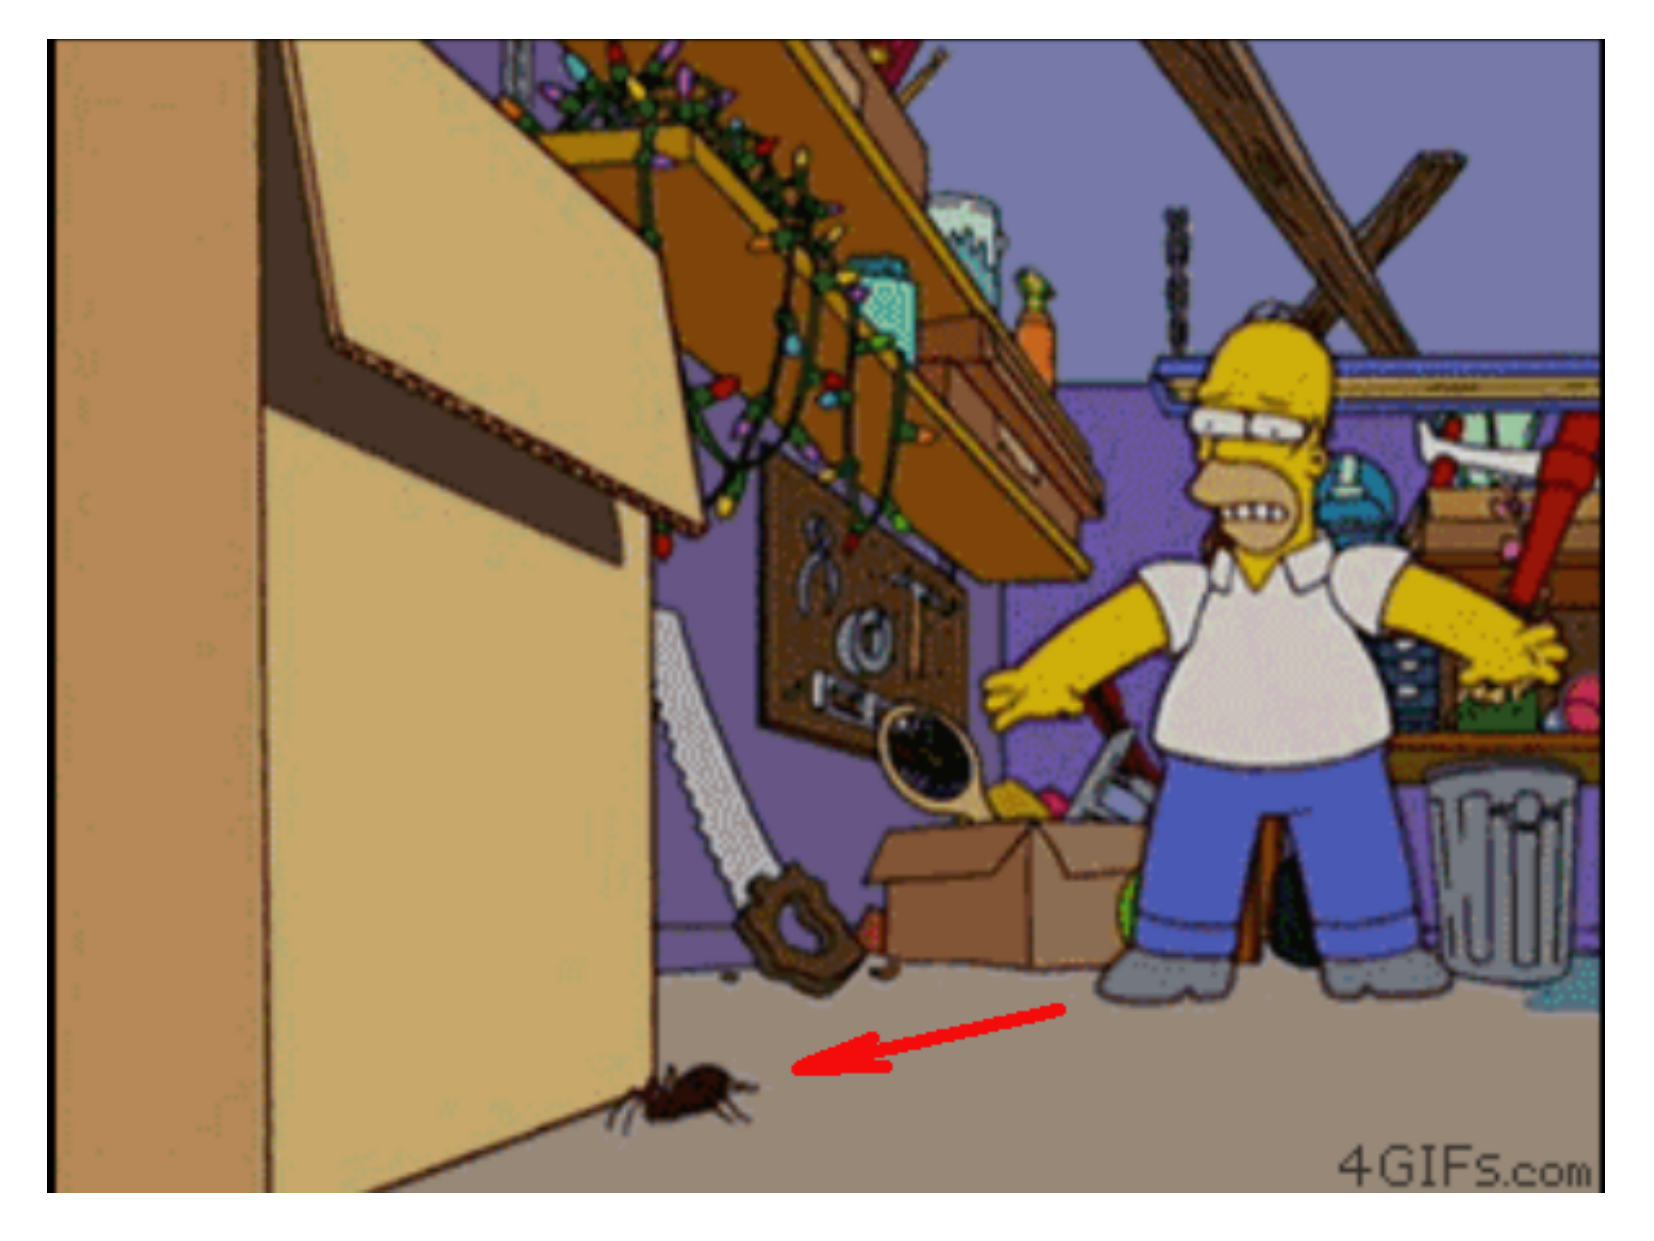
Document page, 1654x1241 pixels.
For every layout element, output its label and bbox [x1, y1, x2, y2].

picture [47, 39, 1605, 1193]
